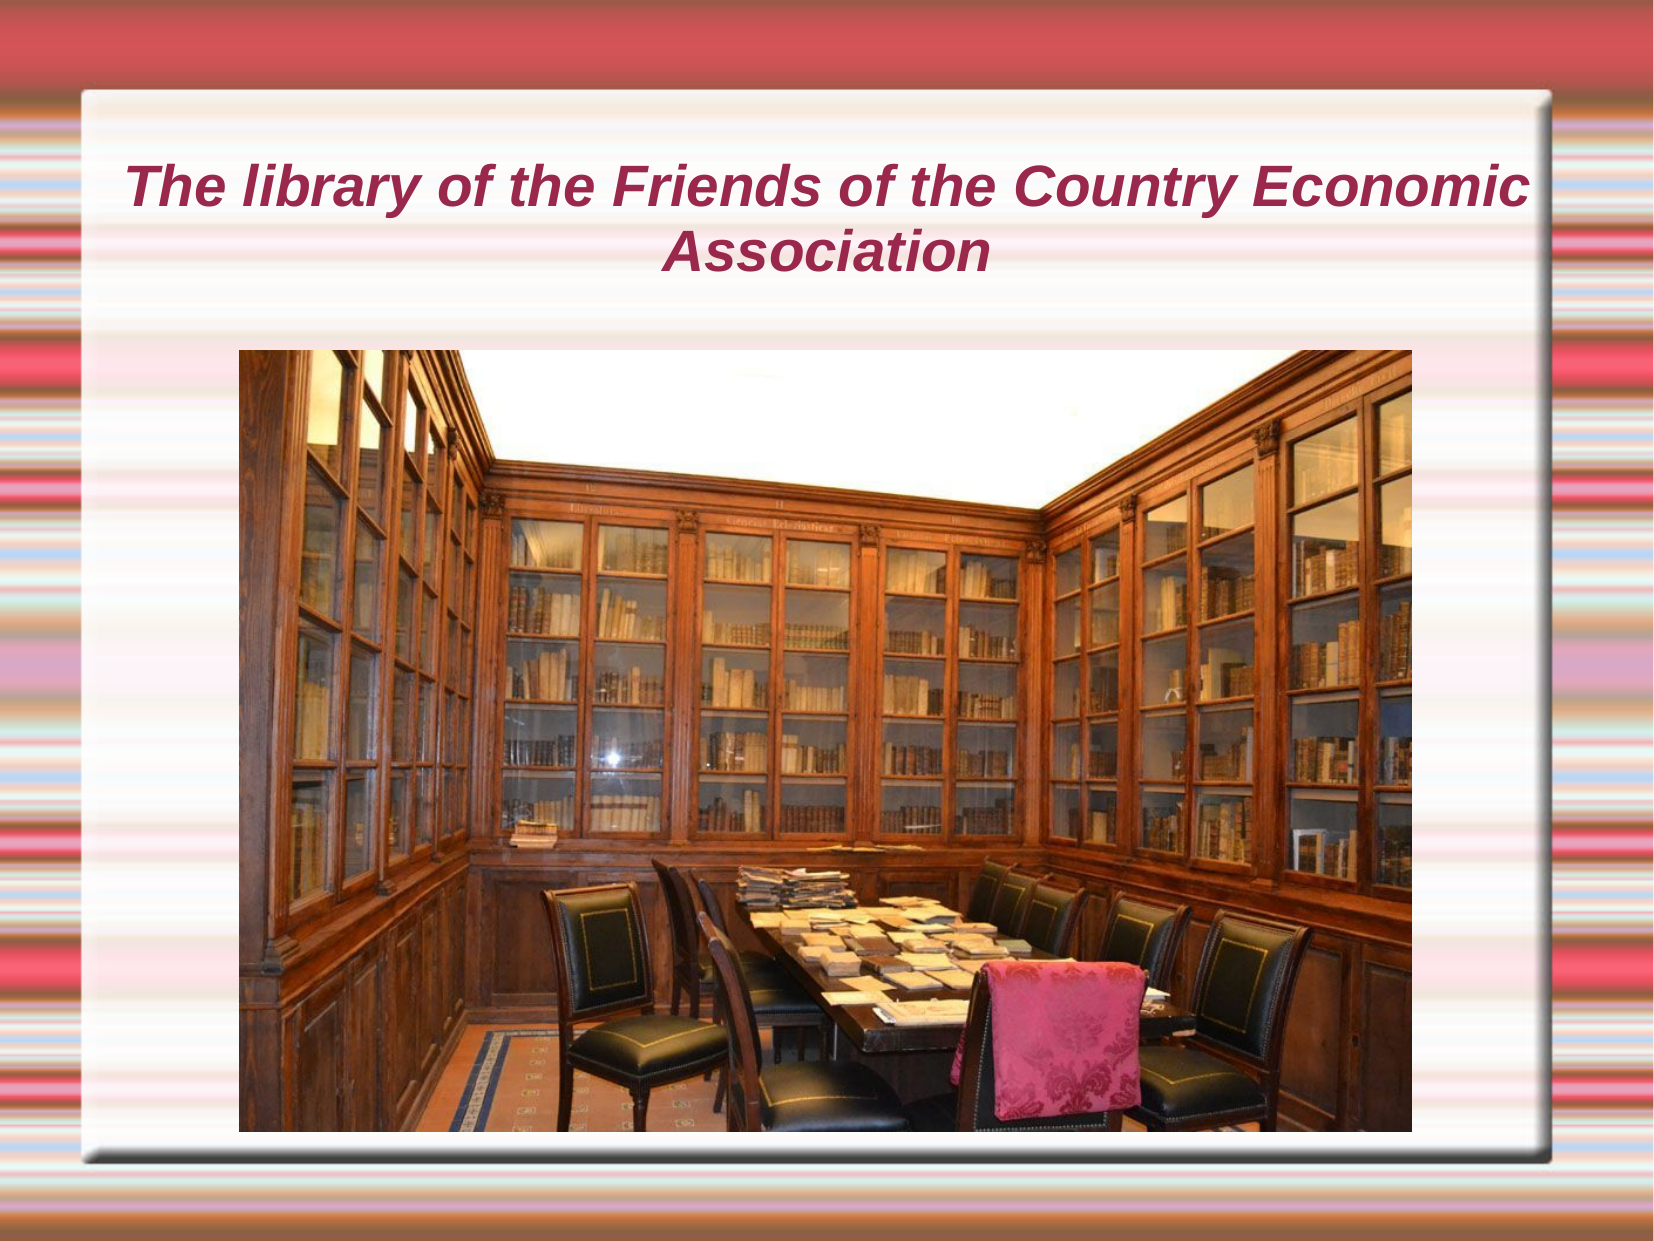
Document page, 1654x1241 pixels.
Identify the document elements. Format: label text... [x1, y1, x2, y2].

title The library of the Friends of the Country Economic Association [121, 114, 1534, 322]
picture [0, 0, 1654, 1241]
